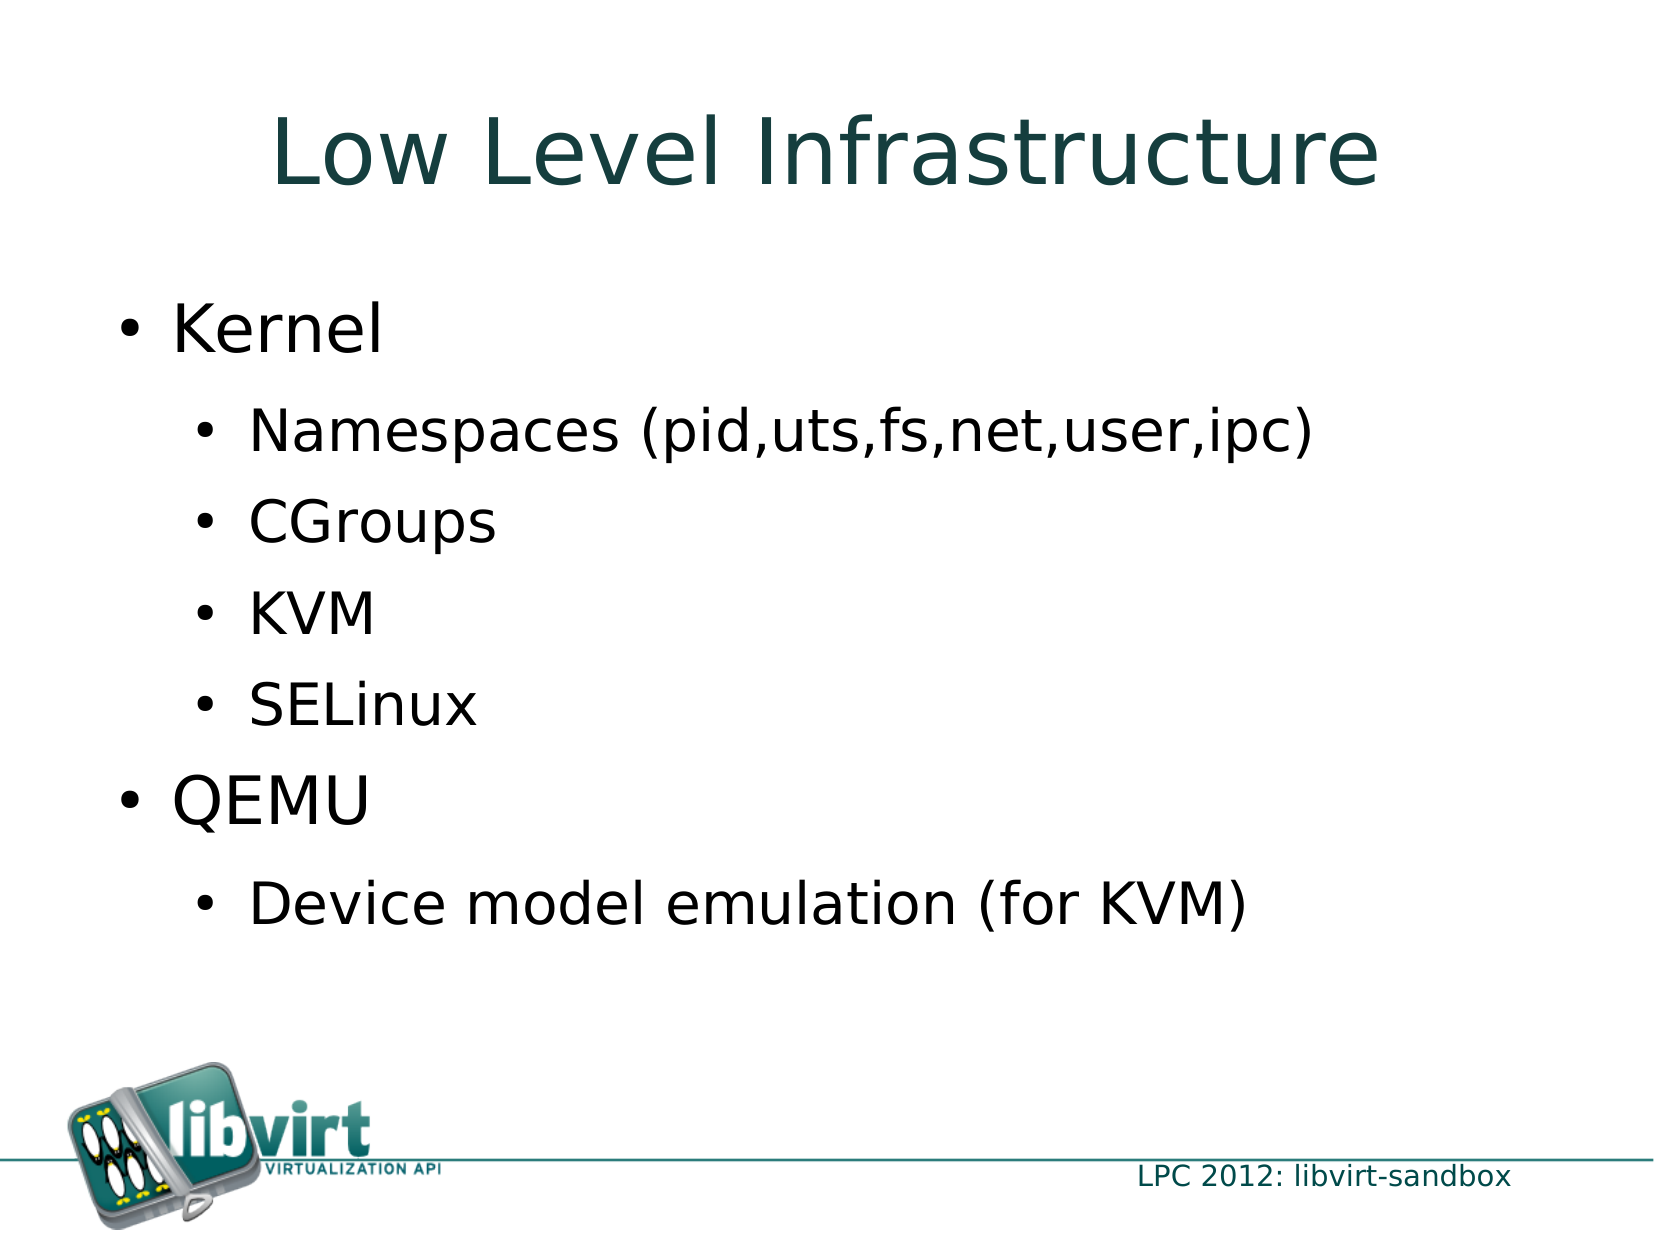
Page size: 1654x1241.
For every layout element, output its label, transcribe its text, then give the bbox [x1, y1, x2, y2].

title Low Level Infrastructure [82, 49, 1571, 257]
picture [0, 1062, 1654, 1230]
text_box LPC 2012: libvirt-sandbox [1122, 1151, 1654, 1211]
list Kernel Namespaces (pid,uts,fs,net,user,ipc) CGroups KVM SELinux QEMU Device model emulation (for KVM) [82, 290, 1571, 1062]
